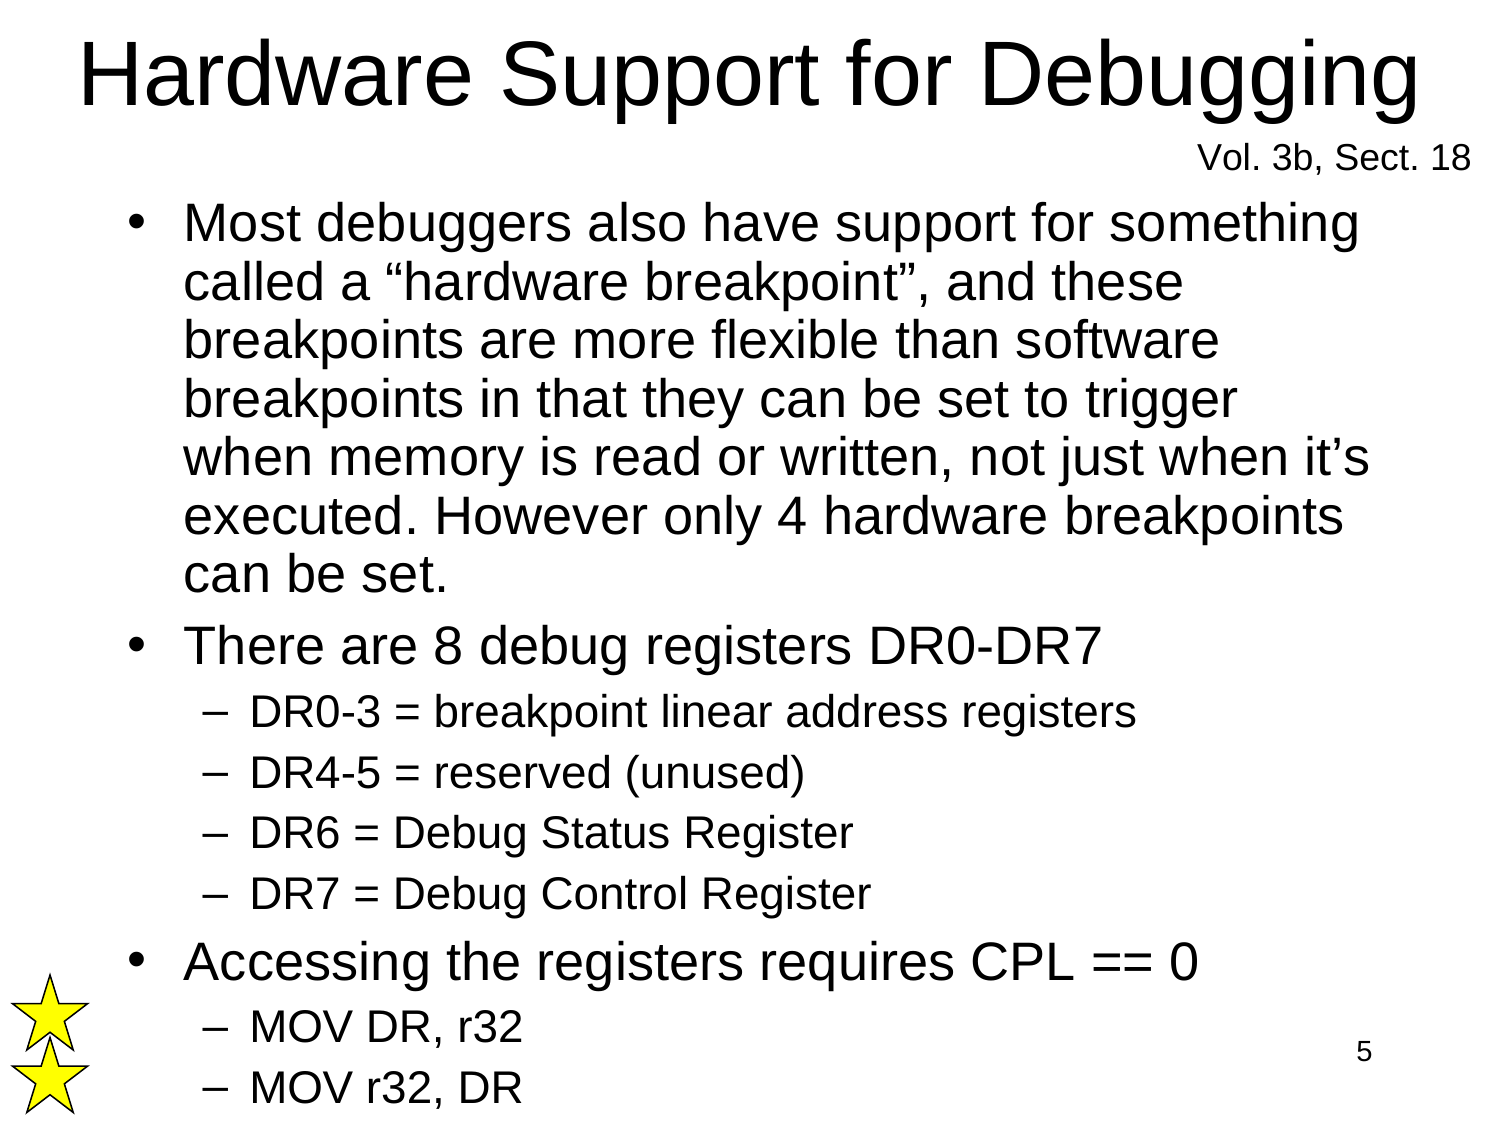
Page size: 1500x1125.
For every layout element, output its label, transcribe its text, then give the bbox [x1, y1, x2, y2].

title Hardware Support for Debugging [0, 0, 1500, 163]
text_box [12, 1037, 88, 1113]
text_box Vol. 3b, Sect. 18 [1182, 124, 1488, 186]
list Most debuggers also have support for something called a “hardware breakpoint”, and these breakpoints are more flexible than software breakpoints in that they can be set to trigger when memory is read or written, not just when it’s executed. However only 4 hardware breakpoints can be set. There are 8 debug registers DR0-DR7 DR0-3 = breakpoint linear address registers DR4-5 = reserved (unused) DR6 = Debug Status Register DR7 = Debug Control Register Accessing the registers requires CPL == 0 MOV DR, r32 MOV r32, DR [112, 187, 1388, 1122]
text_box [12, 975, 88, 1051]
